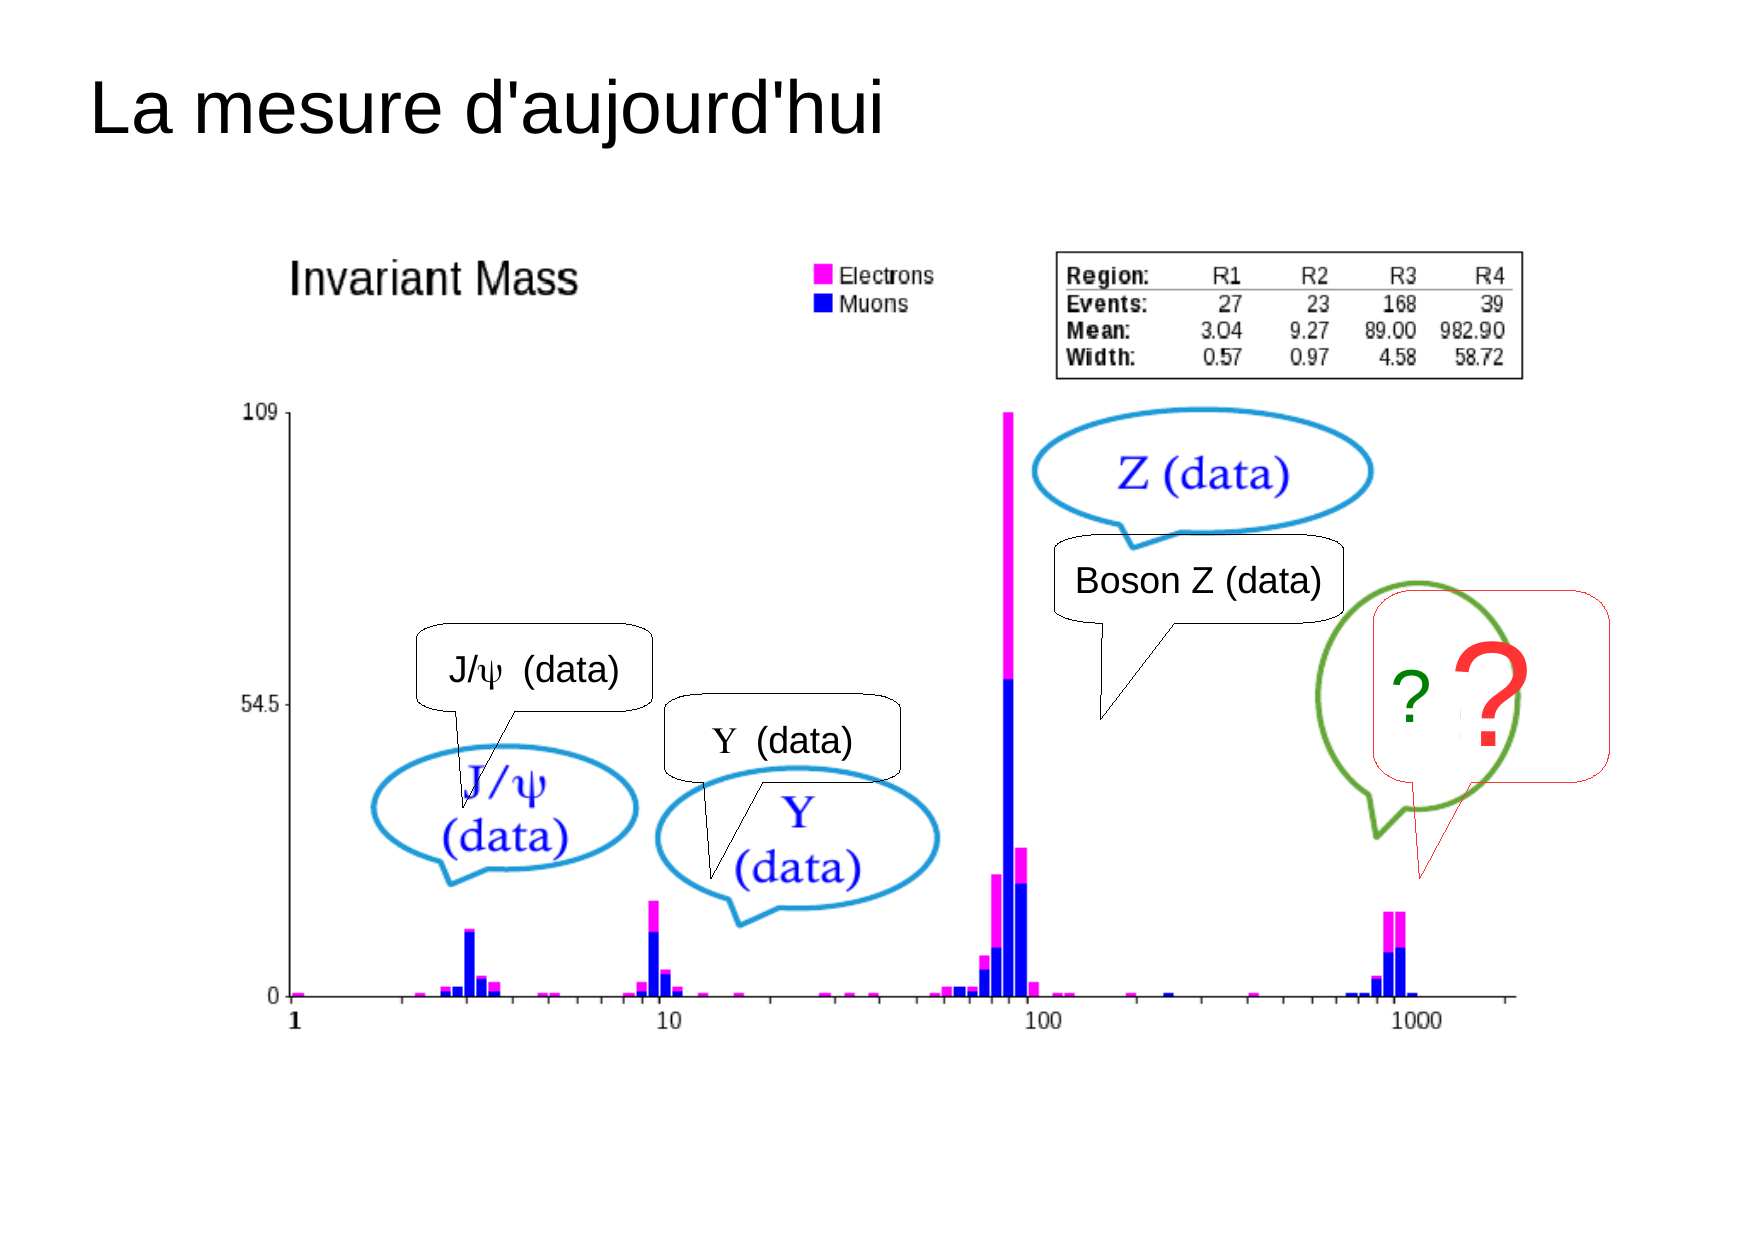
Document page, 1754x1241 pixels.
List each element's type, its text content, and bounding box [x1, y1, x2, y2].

text_box J/y (data) [416, 623, 653, 808]
text_box ? [1363, 618, 1377, 766]
text_box Boson Z (data) [1054, 534, 1344, 720]
title La mesure d'aujourd'hui [75, 50, 1686, 157]
picture [238, 229, 1549, 1065]
text_box U (data) [664, 693, 901, 879]
text_box ? [1373, 590, 1610, 879]
